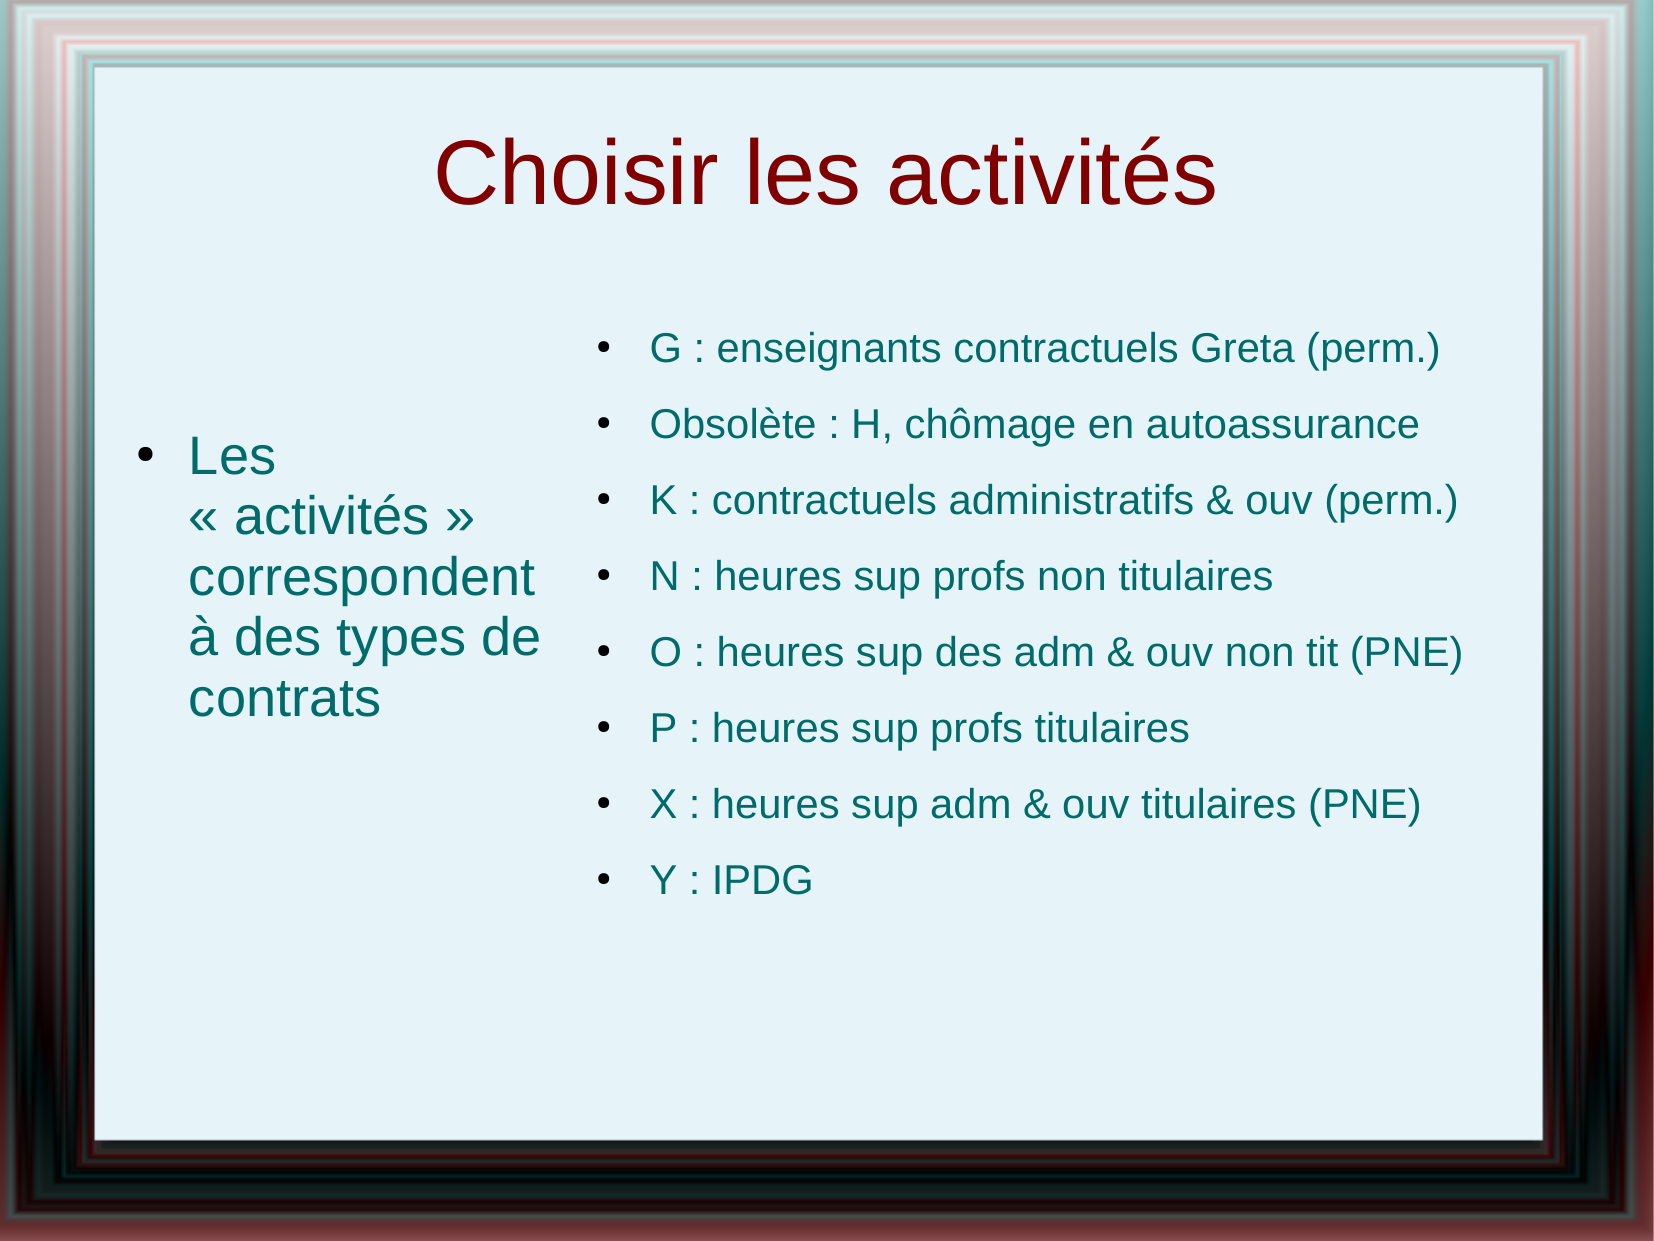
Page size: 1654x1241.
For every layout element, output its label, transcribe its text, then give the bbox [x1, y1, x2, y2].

title Choisir les activités [118, 88, 1536, 257]
list G : enseignants contractuels Greta (perm.) Obsolète : H, chômage en autoassurance K : contractuels administratifs & ouv (perm.) N : heures sup profs non titulaires O : heures sup des adm & ouv non tit (PNE) P : heures sup profs titulaires X : heures sup adm & ouv titulaires (PNE) Y : IPDG [578, 324, 1507, 1146]
picture [0, 0, 1654, 1241]
list Les « activités » correspondent à des types de contrats [118, 425, 544, 1063]
